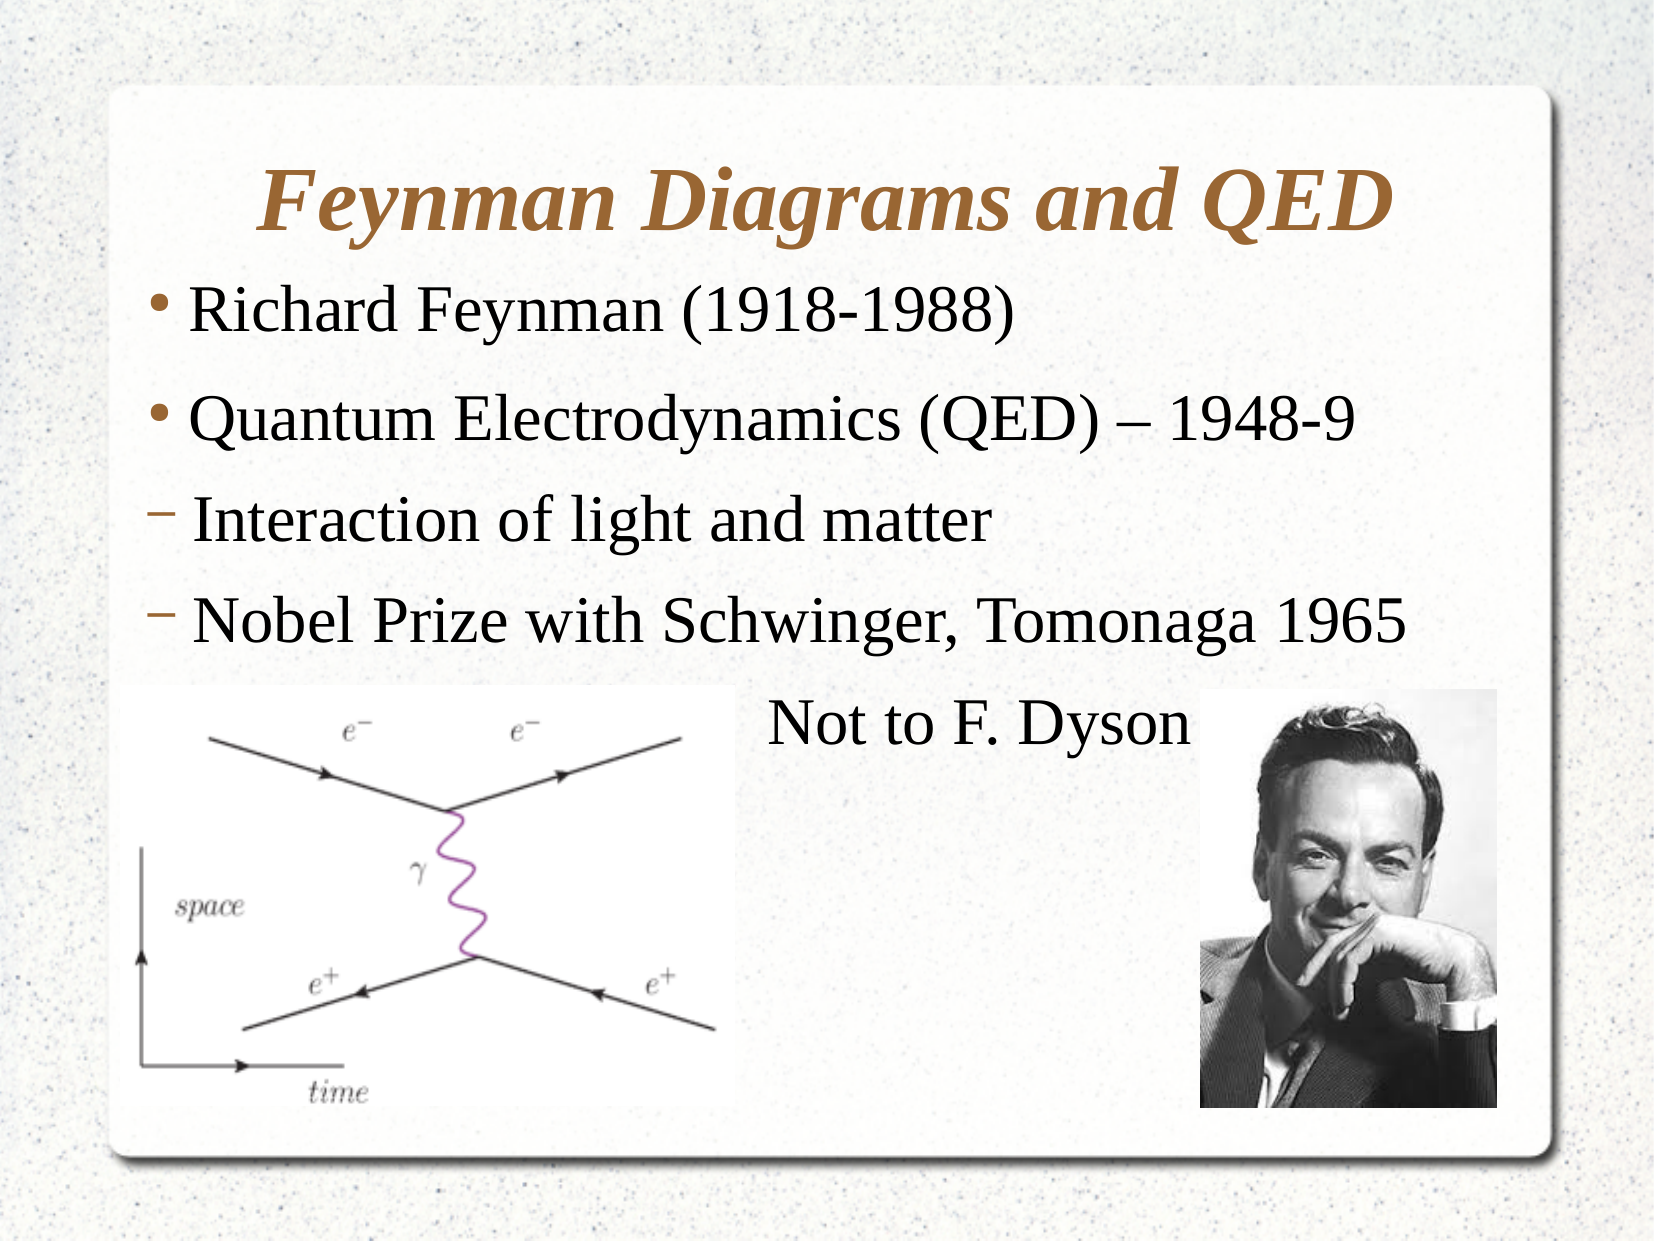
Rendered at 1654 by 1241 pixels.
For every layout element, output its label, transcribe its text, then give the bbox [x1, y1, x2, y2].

title Feynman Diagrams and QED [118, 90, 1536, 298]
list Richard Feynman (1918-1988) Quantum Electrodynamics (QED) – 1948-9 Interaction of light and matter Nobel Prize with Schwinger, Tomonaga 1965 Not to F. Dyson [147, 264, 1506, 801]
picture [1200, 690, 1497, 1108]
picture [120, 685, 735, 1106]
